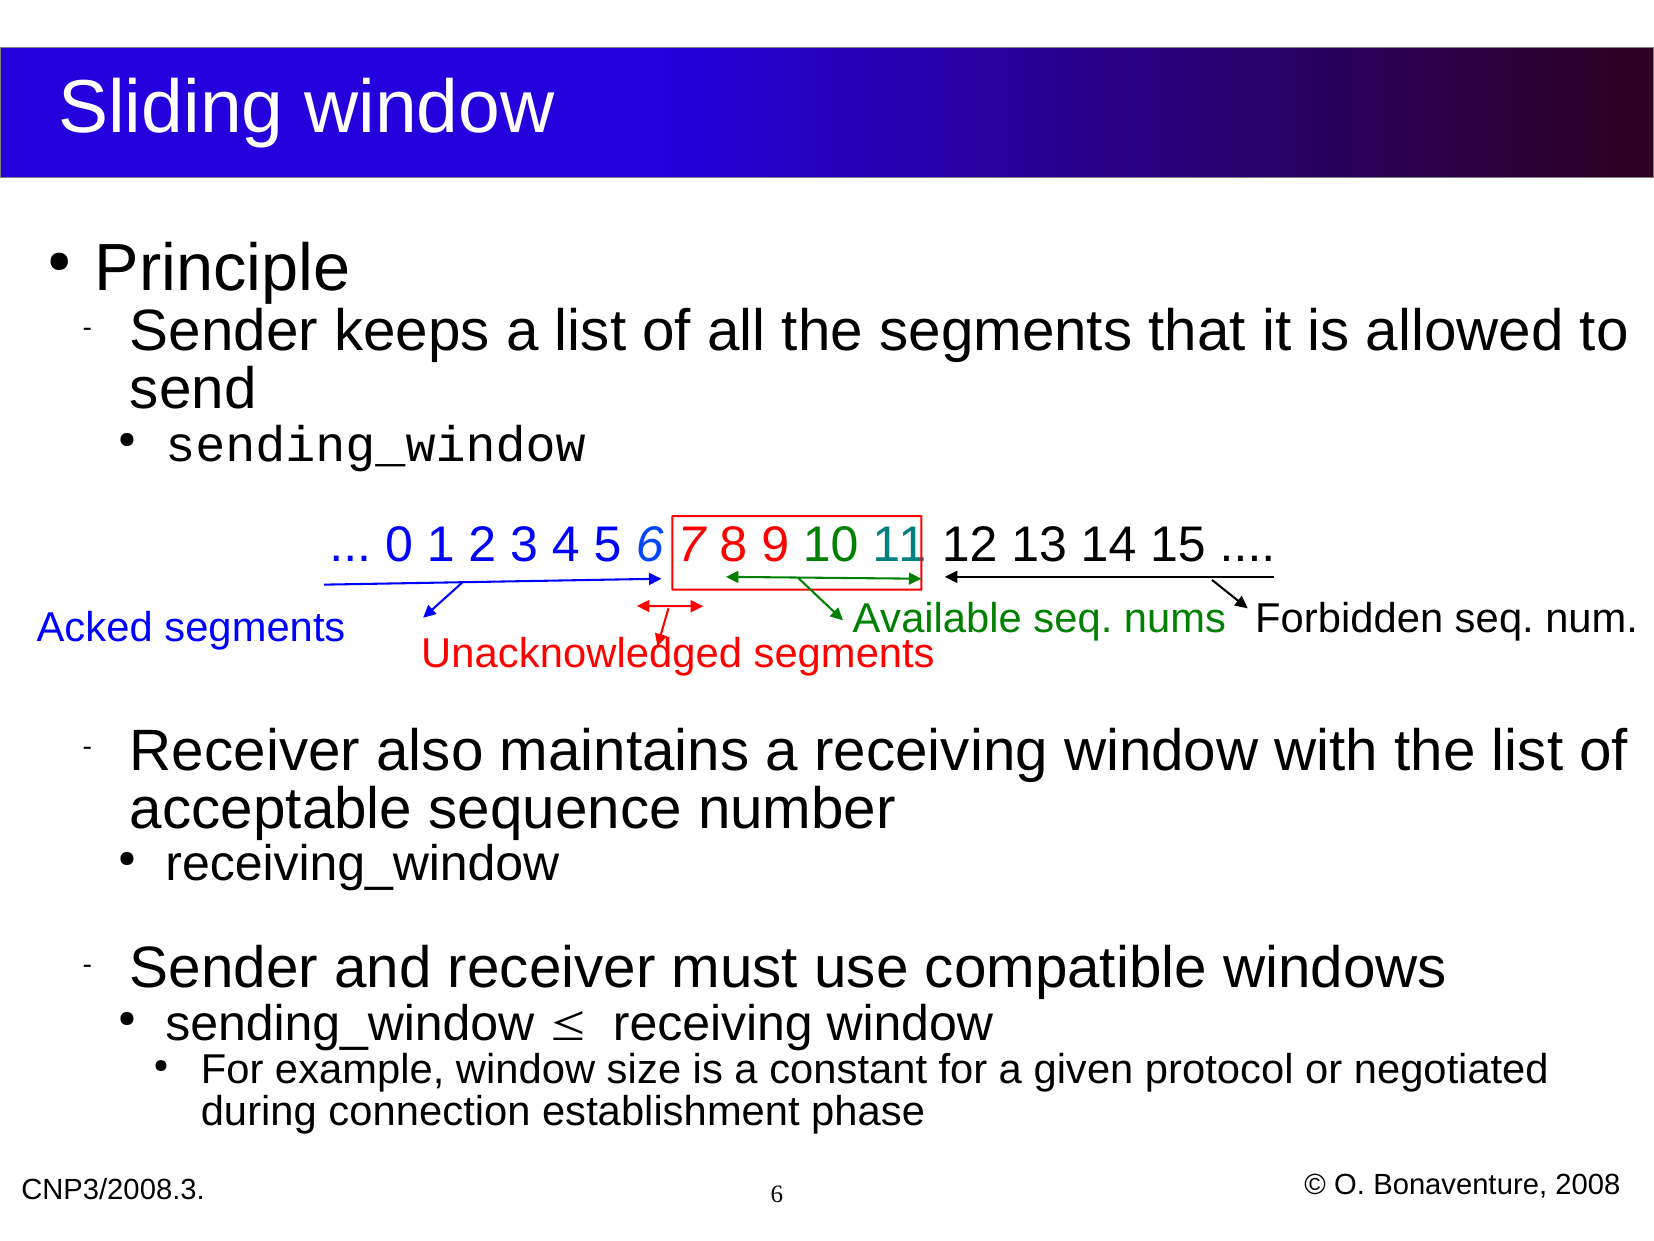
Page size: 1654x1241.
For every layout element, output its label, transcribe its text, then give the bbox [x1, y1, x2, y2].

text_box Forbidden seq. num. [1255, 598, 1639, 641]
text_box CNP3/2008.3. [21, 1176, 47, 1212]
text_box Unacknowledged segments [421, 634, 936, 677]
list Principle Sender keeps a list of all the segments that it is allowed to send sending_window Receiver also maintains a receiving window with the list of acceptable sequence number receiving_window Sender and receiver must use compatible windows sending_window ≤receiving window For example, window size is a constant for a given protocol or negotiated during connection establishment phase [47, 236, 1654, 1241]
text_box ... 0 1 2 3 4 5 6 7 8 9 10 11 12 13 14 15 .... [923, 520, 1277, 572]
text_box Acked segments [36, 608, 346, 651]
text_box ... 0 1 2 3 4 5 6 7 8 9 10 11 12 13 14 15 .... [329, 520, 671, 572]
text_box Available seq. nums [852, 598, 1227, 641]
title Sliding window [10, 0, 1000, 219]
text_box ... 0 1 2 3 4 5 6 7 8 9 10 11 12 13 14 15 .... [674, 520, 920, 572]
